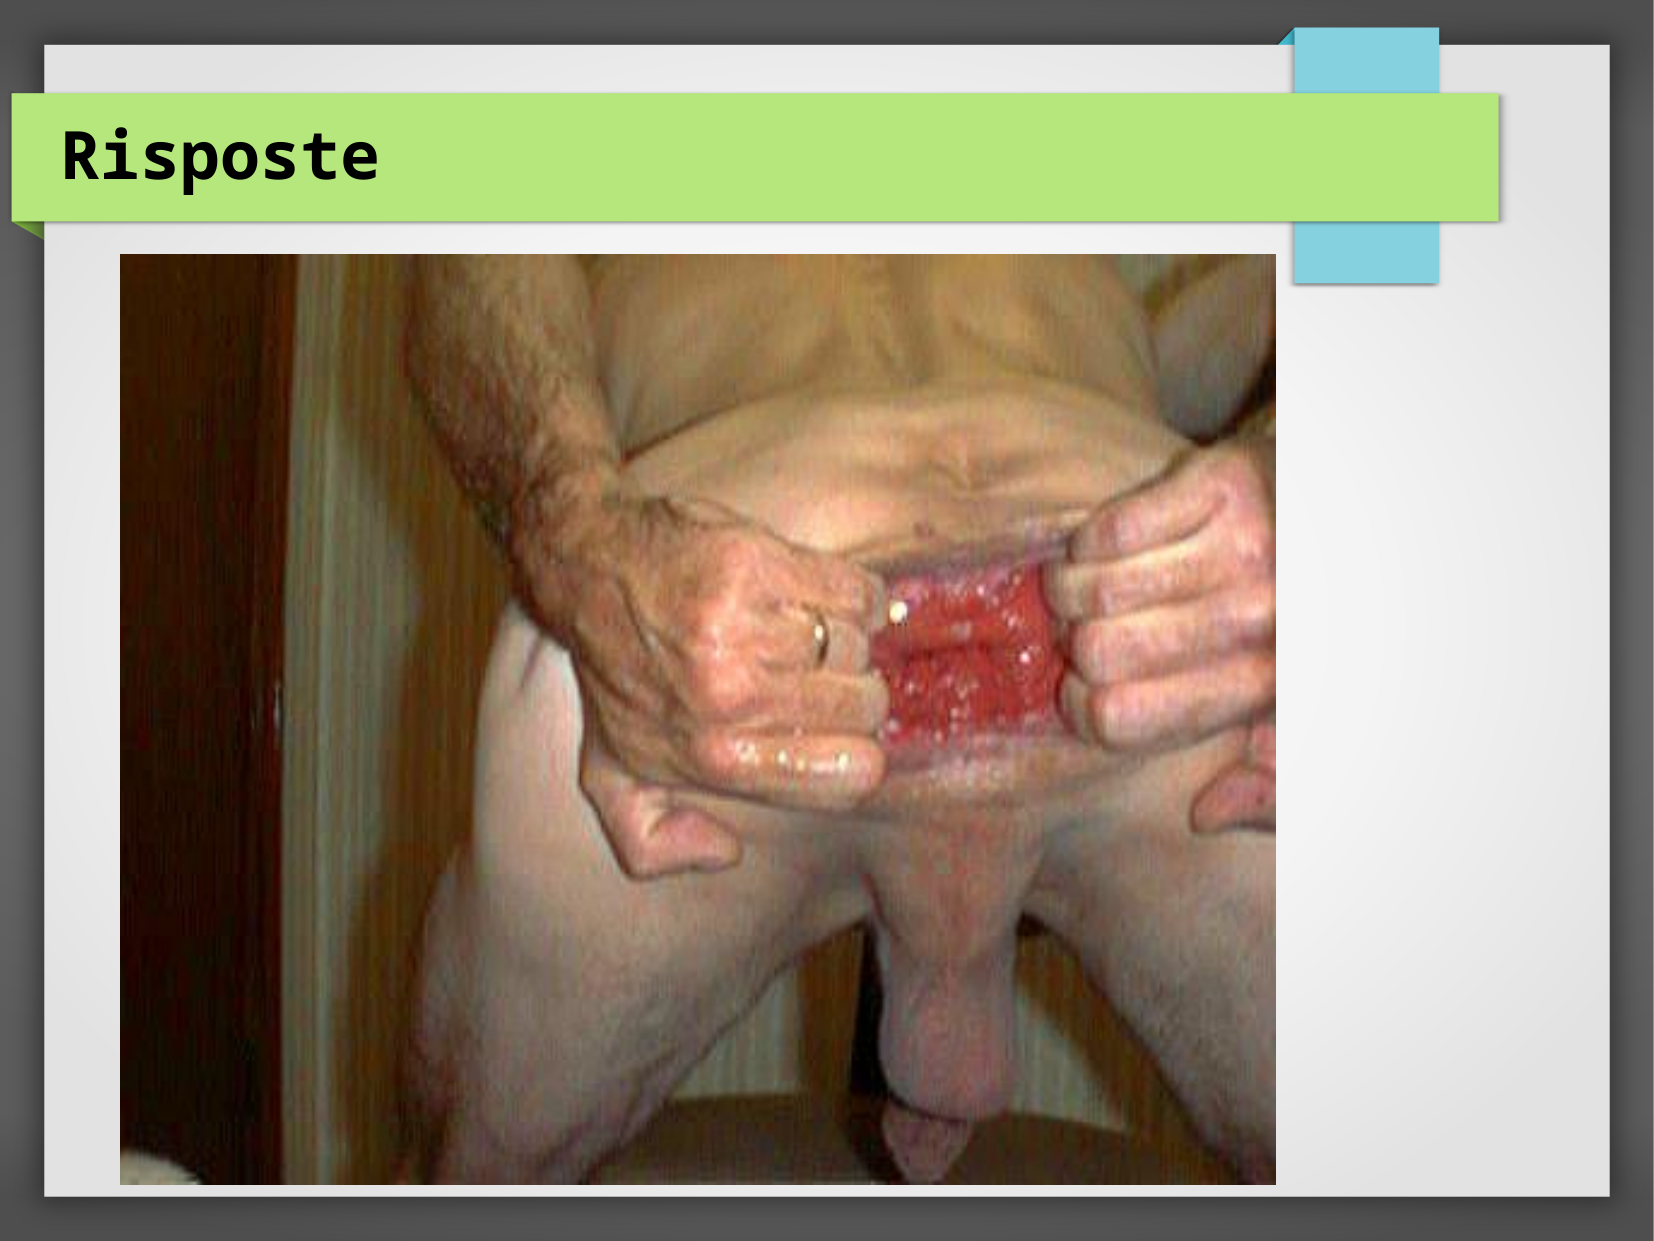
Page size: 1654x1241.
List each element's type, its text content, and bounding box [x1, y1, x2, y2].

picture [0, 0, 1654, 1241]
title Risposte [60, 94, 1471, 213]
